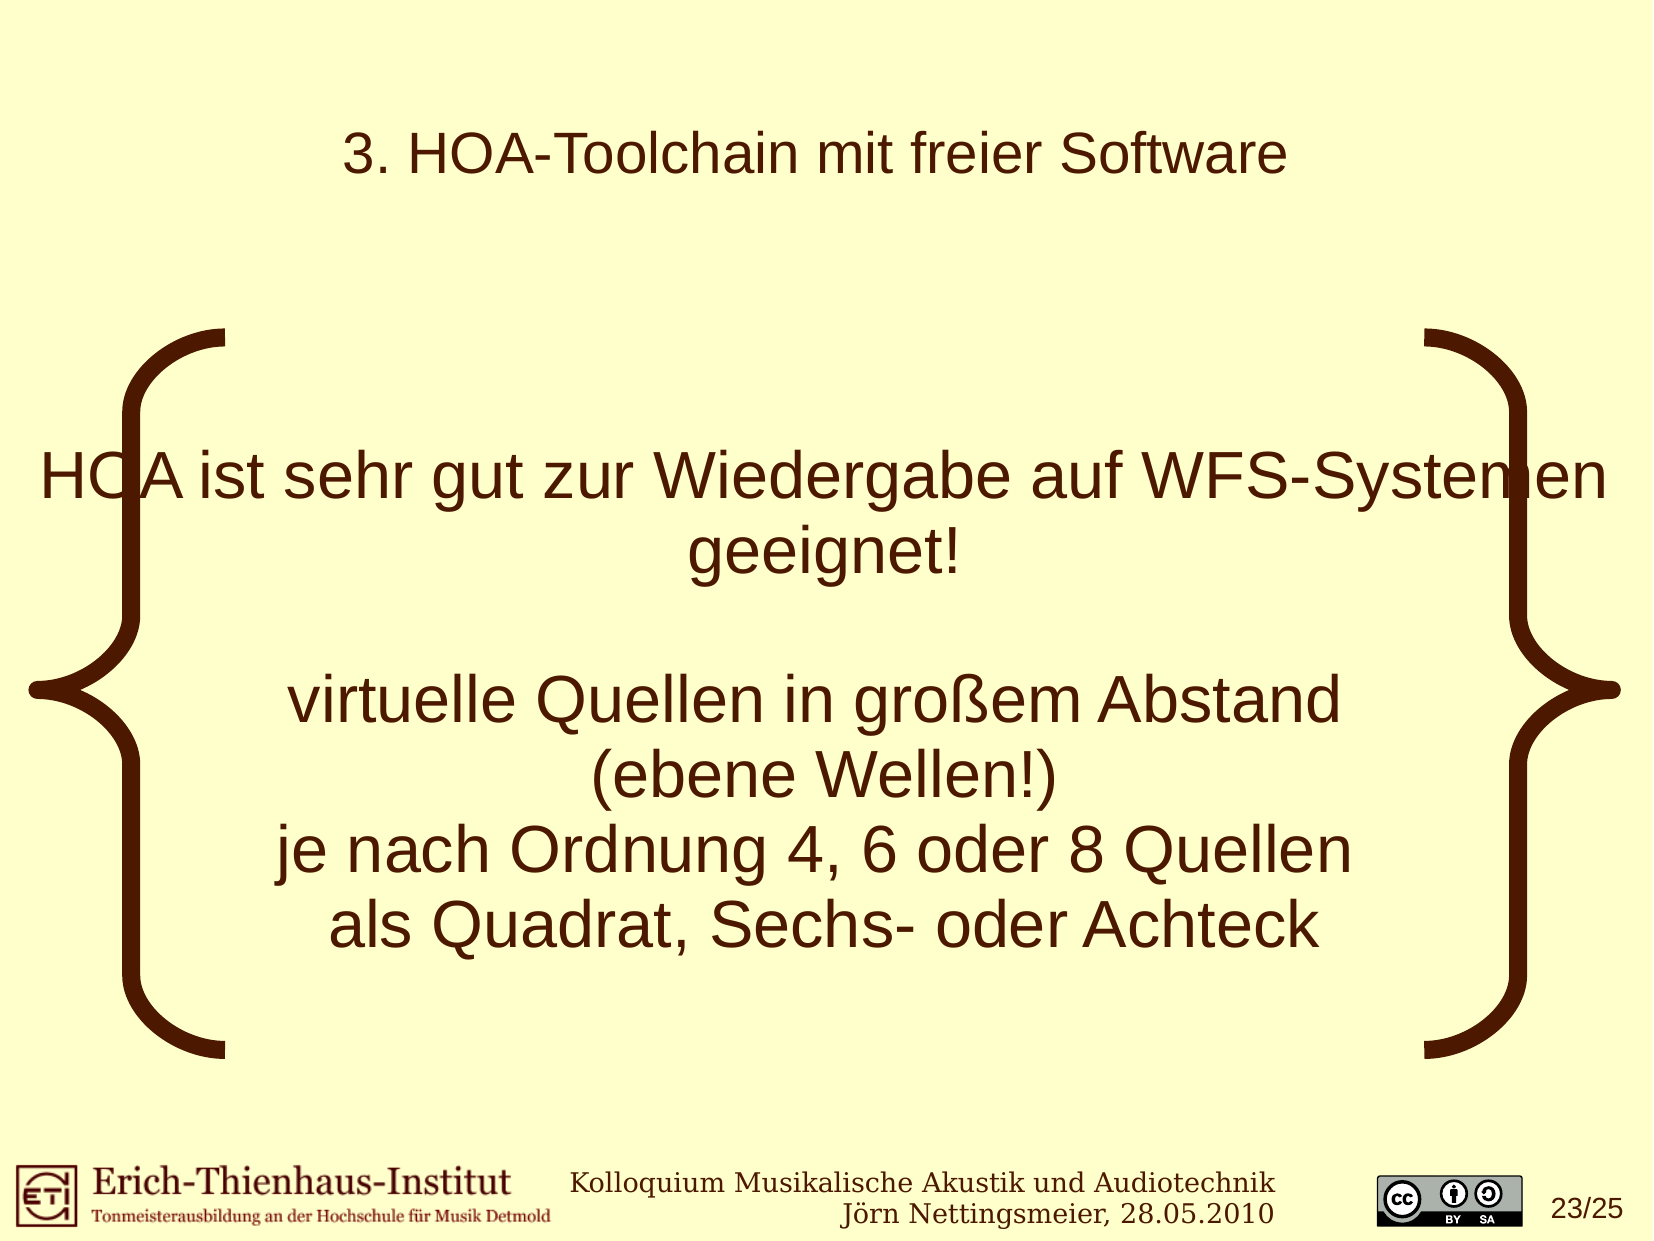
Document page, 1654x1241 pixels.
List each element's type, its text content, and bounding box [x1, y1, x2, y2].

title 3. HOA-Toolchain mit freier Software [37, 49, 1612, 257]
subtitle HOA ist sehr gut zur Wiedergabe auf WFS-Systemen geeignet! virtuelle Quellen in großem Abstand (ebene Wellen!) je nach Ordnung 4, 6 oder 8 Quellen als Quadrat, Sechs- oder Achteck [37, 290, 1612, 1110]
